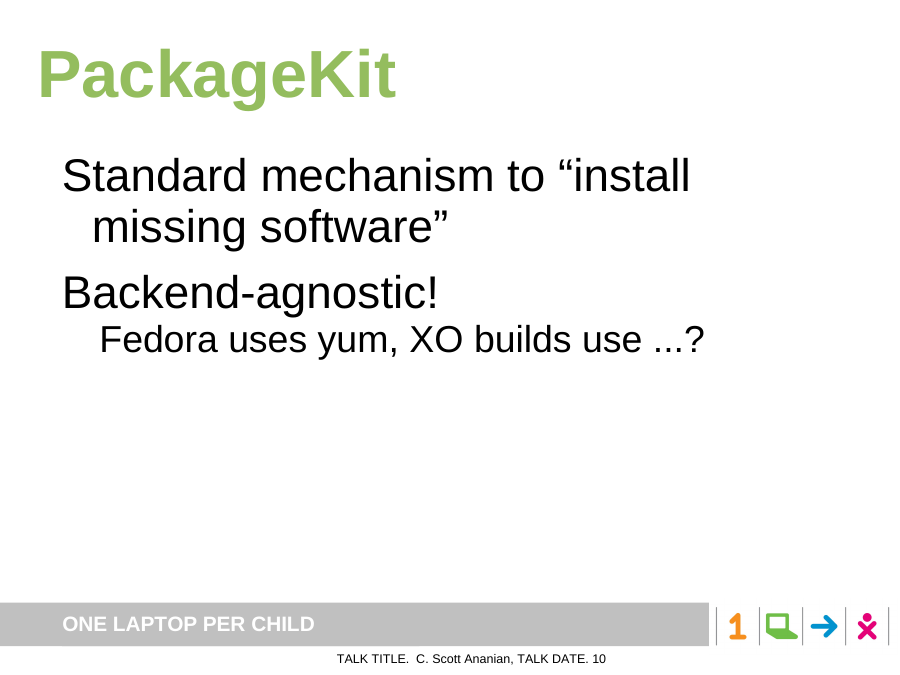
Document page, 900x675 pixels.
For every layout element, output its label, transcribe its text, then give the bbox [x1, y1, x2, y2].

title PackageKit [37, 37, 856, 211]
picture [844, 598, 898, 655]
list Standard mechanism to “install missing software” Backend-agnostic! Fedora uses yum, XO builds use ...? [61, 150, 844, 675]
